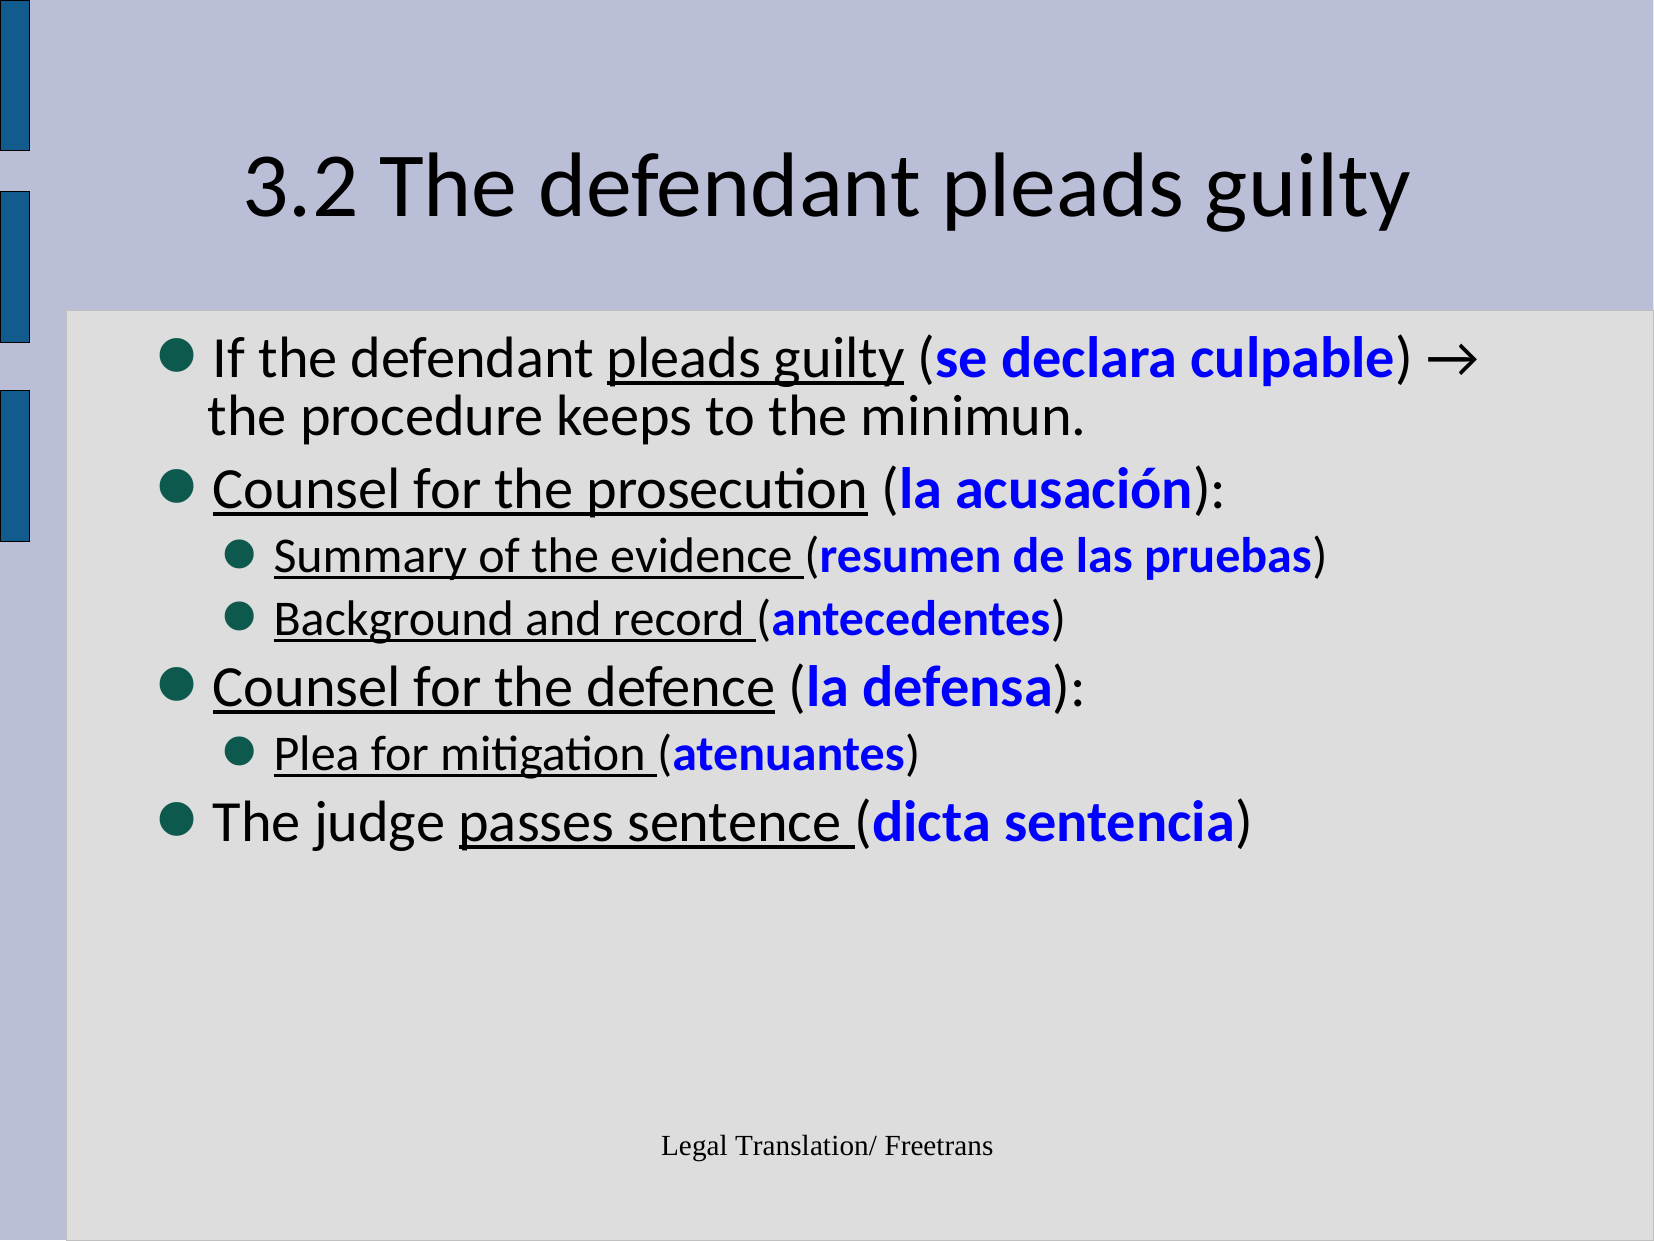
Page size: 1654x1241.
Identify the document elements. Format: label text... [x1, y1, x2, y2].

text_box If the defendant pleads guilty (se declara culpable) → the procedure keeps to the minimun. Counsel for the prosecution (la acusación): Summary of the evidence (resumen de las pruebas) Background and record (antecedentes) Counsel for the defence (la defensa): Plea for mitigation (atenuantes) The judge passes sentence (dicta sentencia) [122, 329, 1535, 1241]
text_box 3.2 The defendant pleads guilty [121, 75, 1534, 315]
